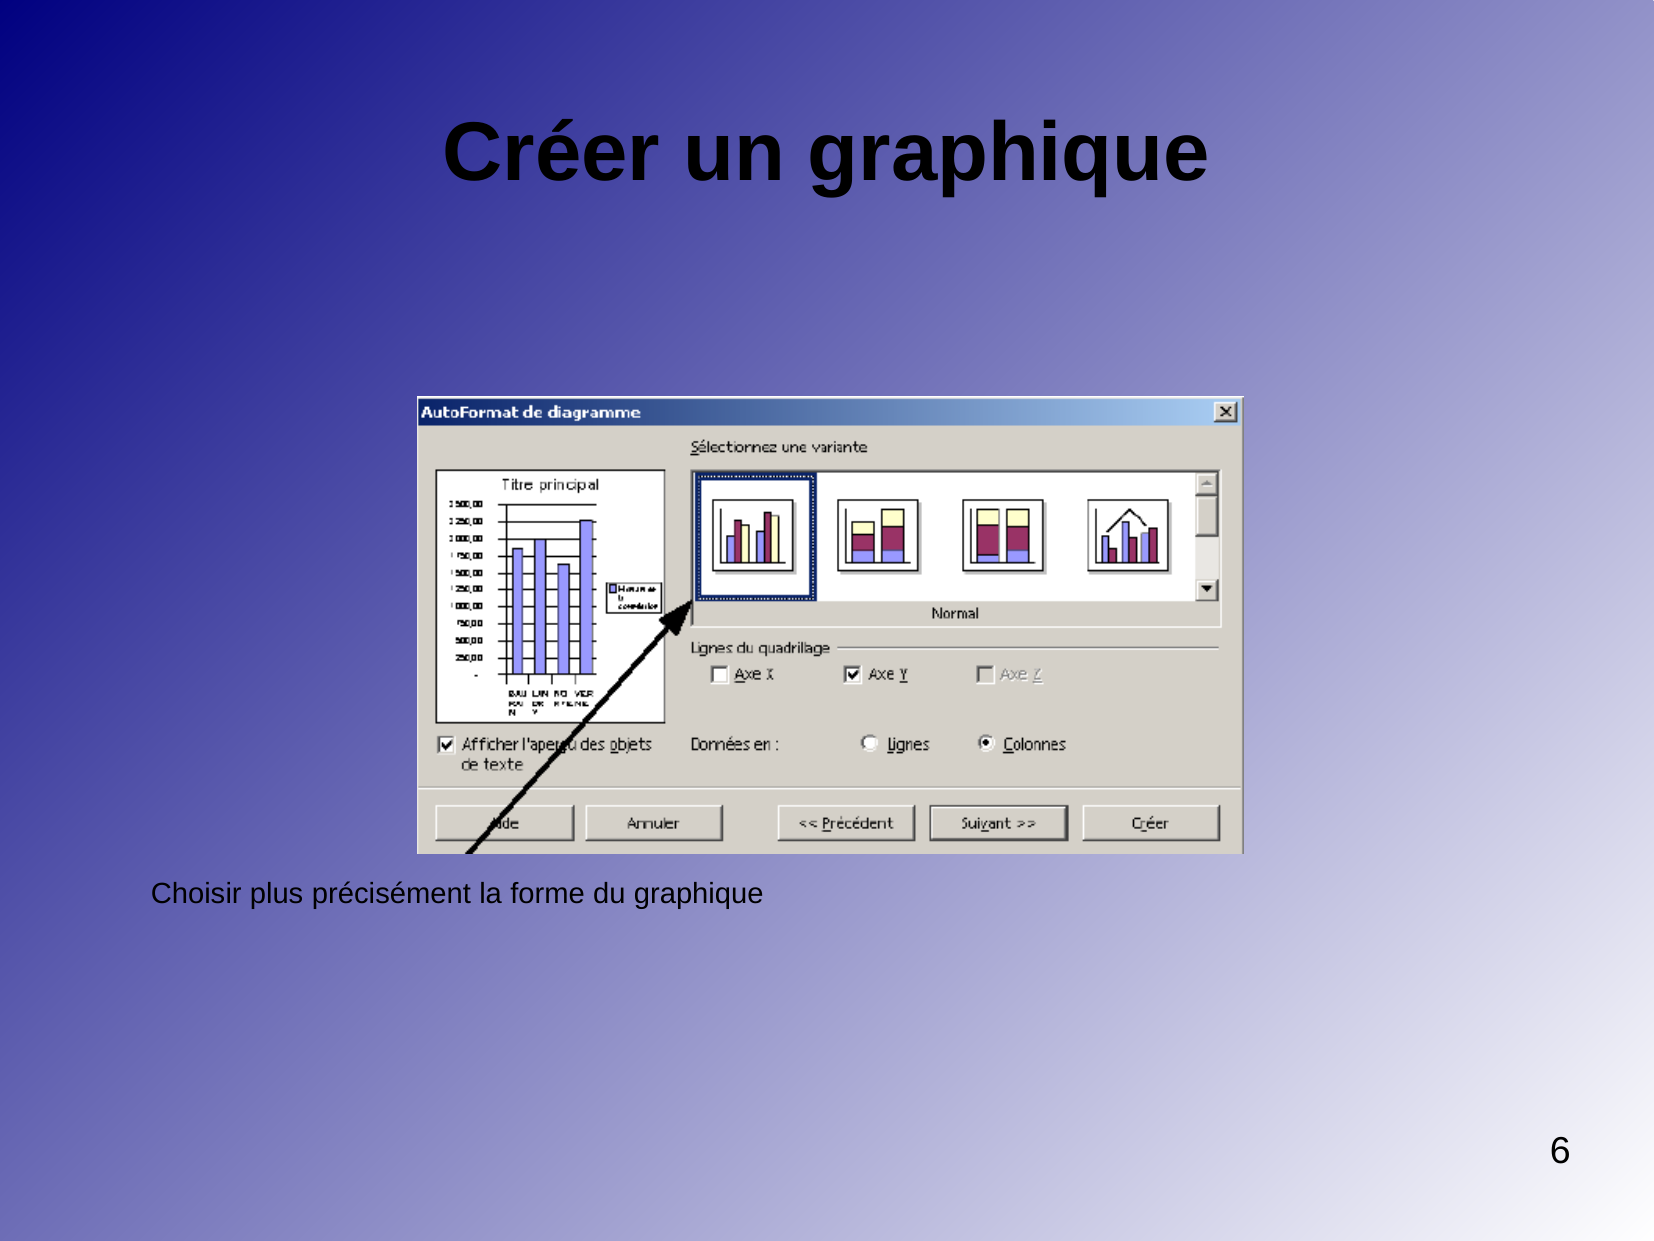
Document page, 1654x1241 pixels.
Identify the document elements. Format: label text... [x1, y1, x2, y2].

picture [417, 396, 1244, 854]
title Créer un graphique [82, 56, 1571, 250]
text_box Choisir plus précisément la forme du graphique [88, 870, 827, 918]
